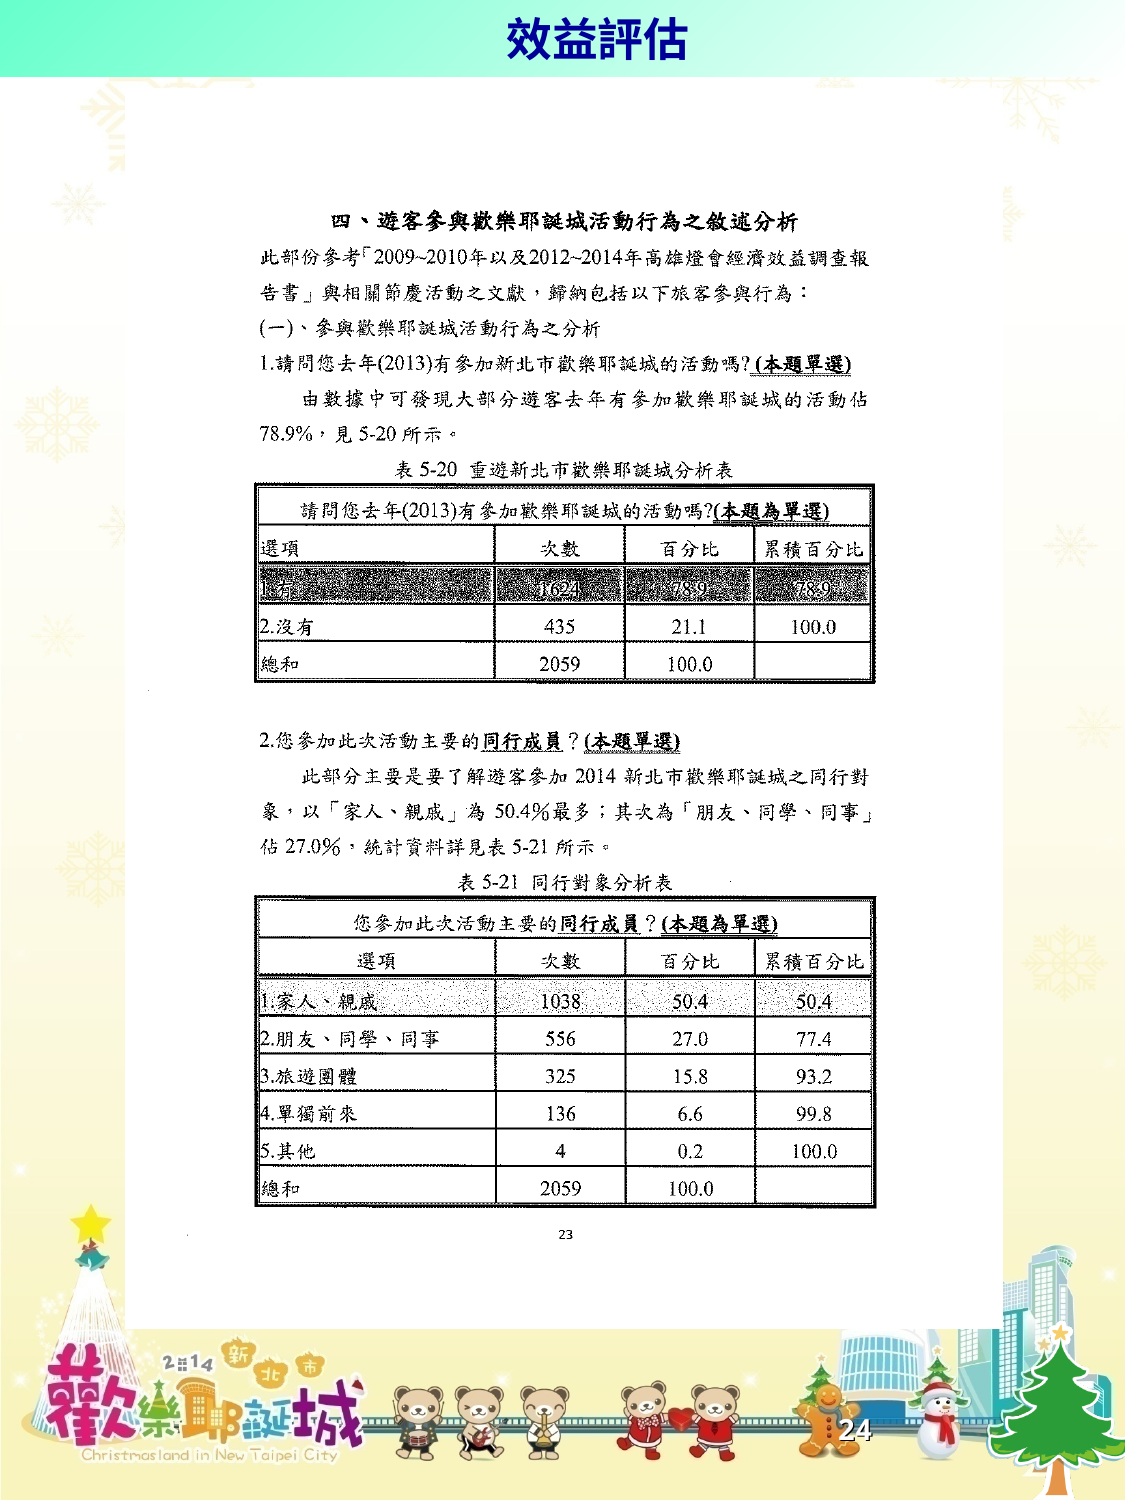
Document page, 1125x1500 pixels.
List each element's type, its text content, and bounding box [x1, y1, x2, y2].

picture [125, 88, 1003, 1329]
text_box 24 [822, 1390, 1085, 1471]
title 效益評估 [196, 0, 1000, 76]
